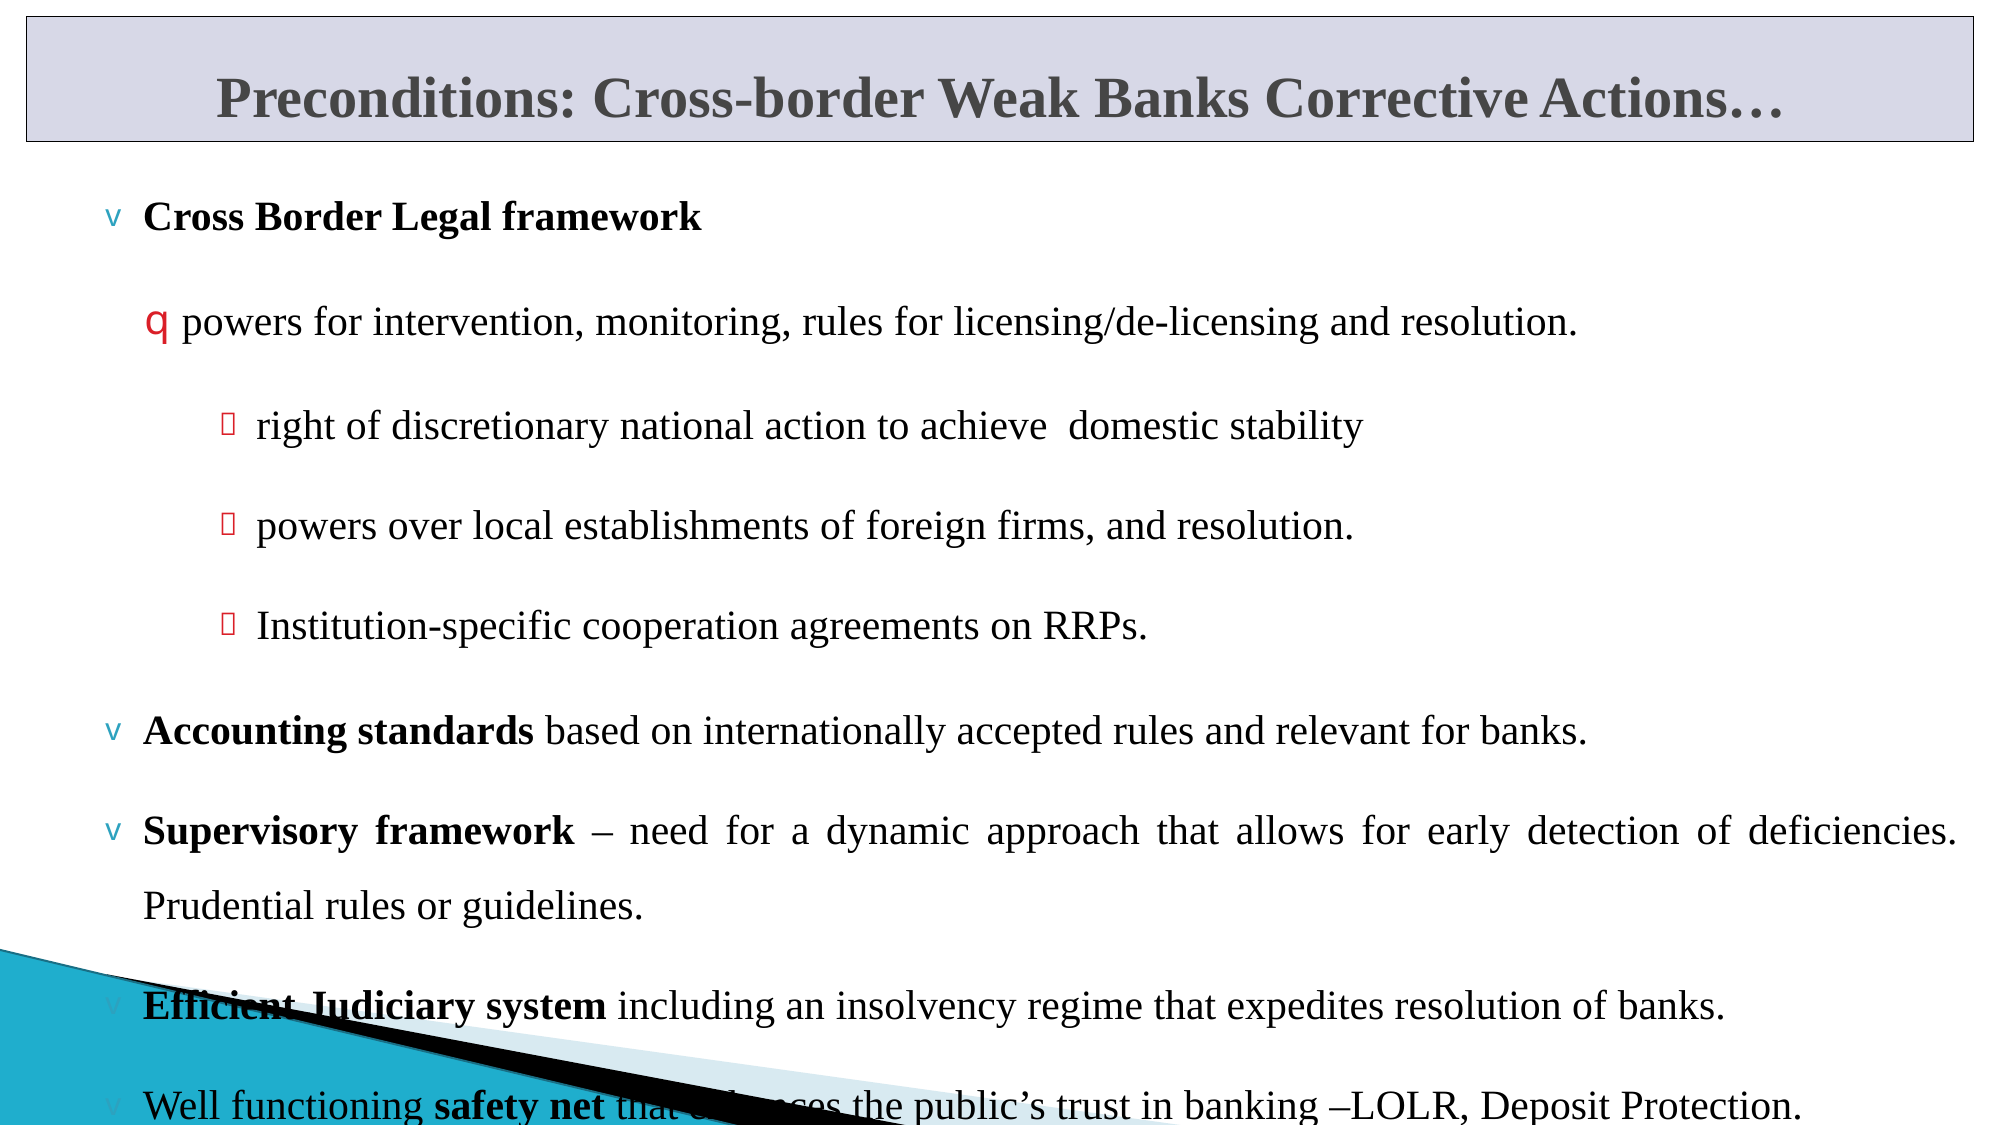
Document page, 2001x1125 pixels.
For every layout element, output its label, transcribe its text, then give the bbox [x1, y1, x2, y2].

list Cross Border Legal framework powers for intervention, monitoring, rules for licensing/de-licensing and resolution. right of discretionary national action to achieve domestic stability powers over local establishments of foreign firms, and resolution. Institution-specific cooperation agreements on RRPs. Accounting standards based on internationally accepted rules and relevant for banks. Supervisory framework – need for a dynamic approach that allows for early detection of deficiencies. Prudential rules or guidelines. Efficient Judiciary system including an insolvency regime that expedites resolution of banks. Well functioning safety net that enhances the public’s trust in banking –LOLR, Deposit Protection. Skills, expertise and adequate resources to facilitate effective resolution of banks. [26, 156, 1974, 1099]
title Preconditions: Cross-border Weak Banks Corrective Actions… [26, 16, 1974, 142]
